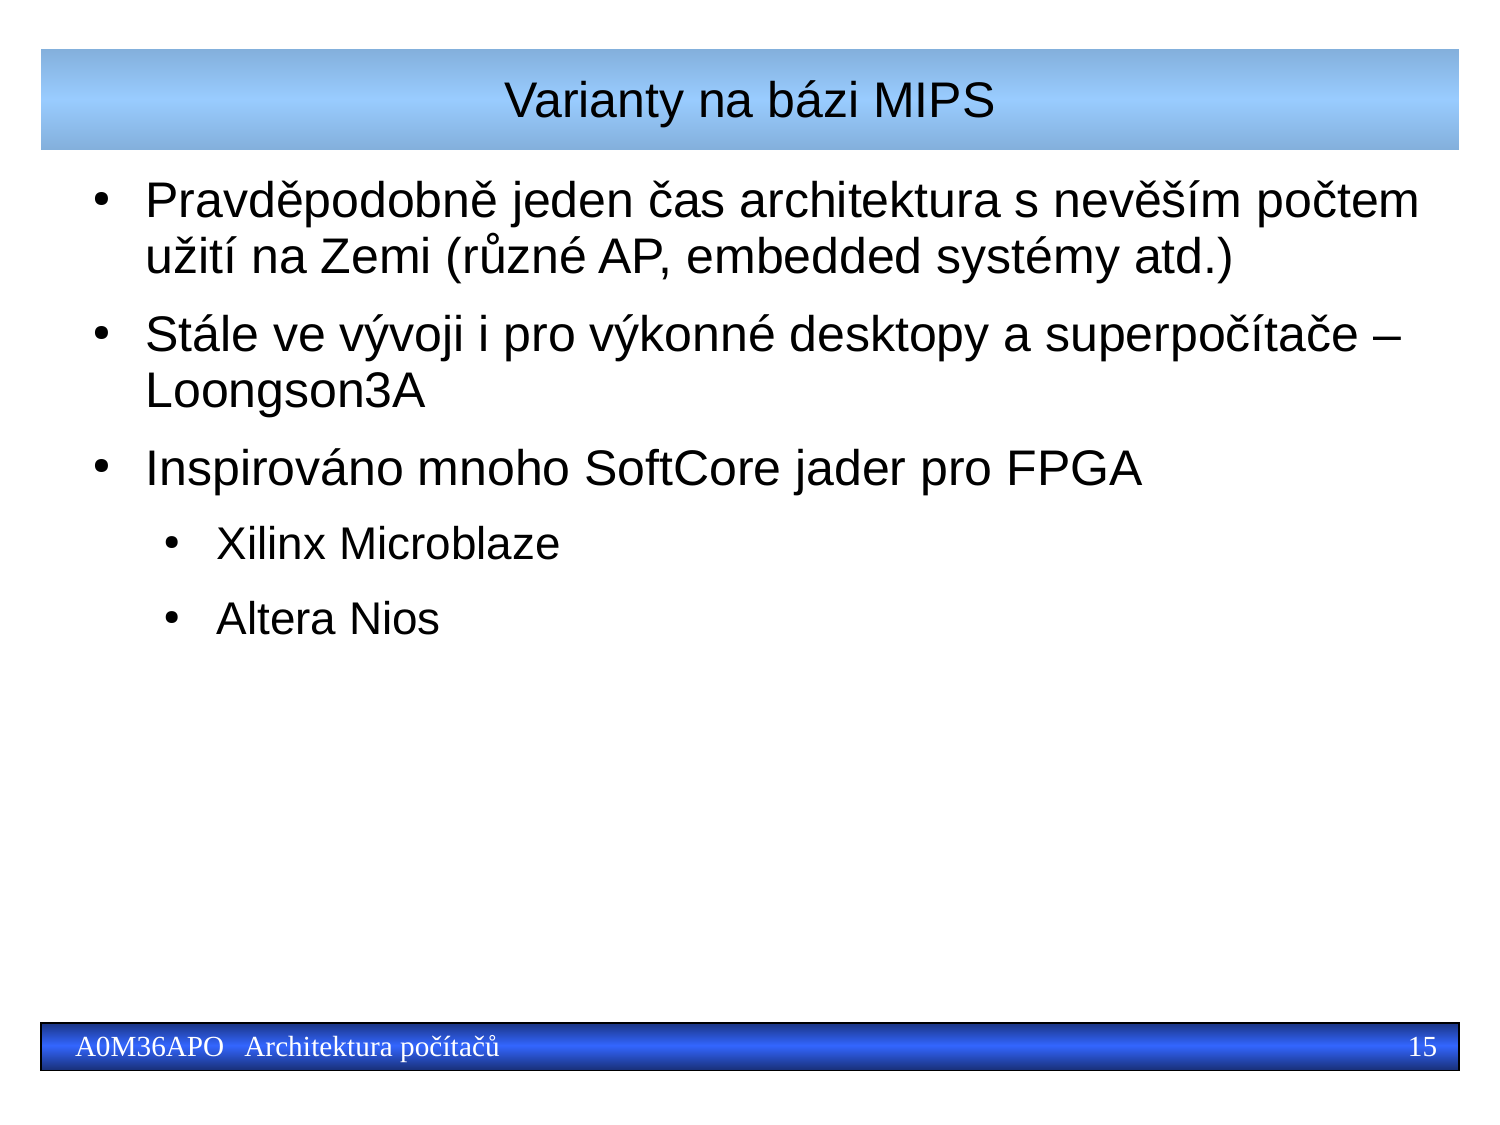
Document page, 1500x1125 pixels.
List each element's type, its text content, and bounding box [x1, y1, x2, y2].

list Pravděpodobně jeden čas architektura s nevěším počtem užití na Zemi (různé AP, embedded systémy atd.) Stále ve vývoji i pro výkonné desktopy a superpočítače – Loongson3A Inspirováno mnoho SoftCore jader pro FPGA Xilinx Microblaze Altera Nios [75, 172, 1426, 916]
title Varianty na bázi MIPS [41, 49, 1459, 150]
